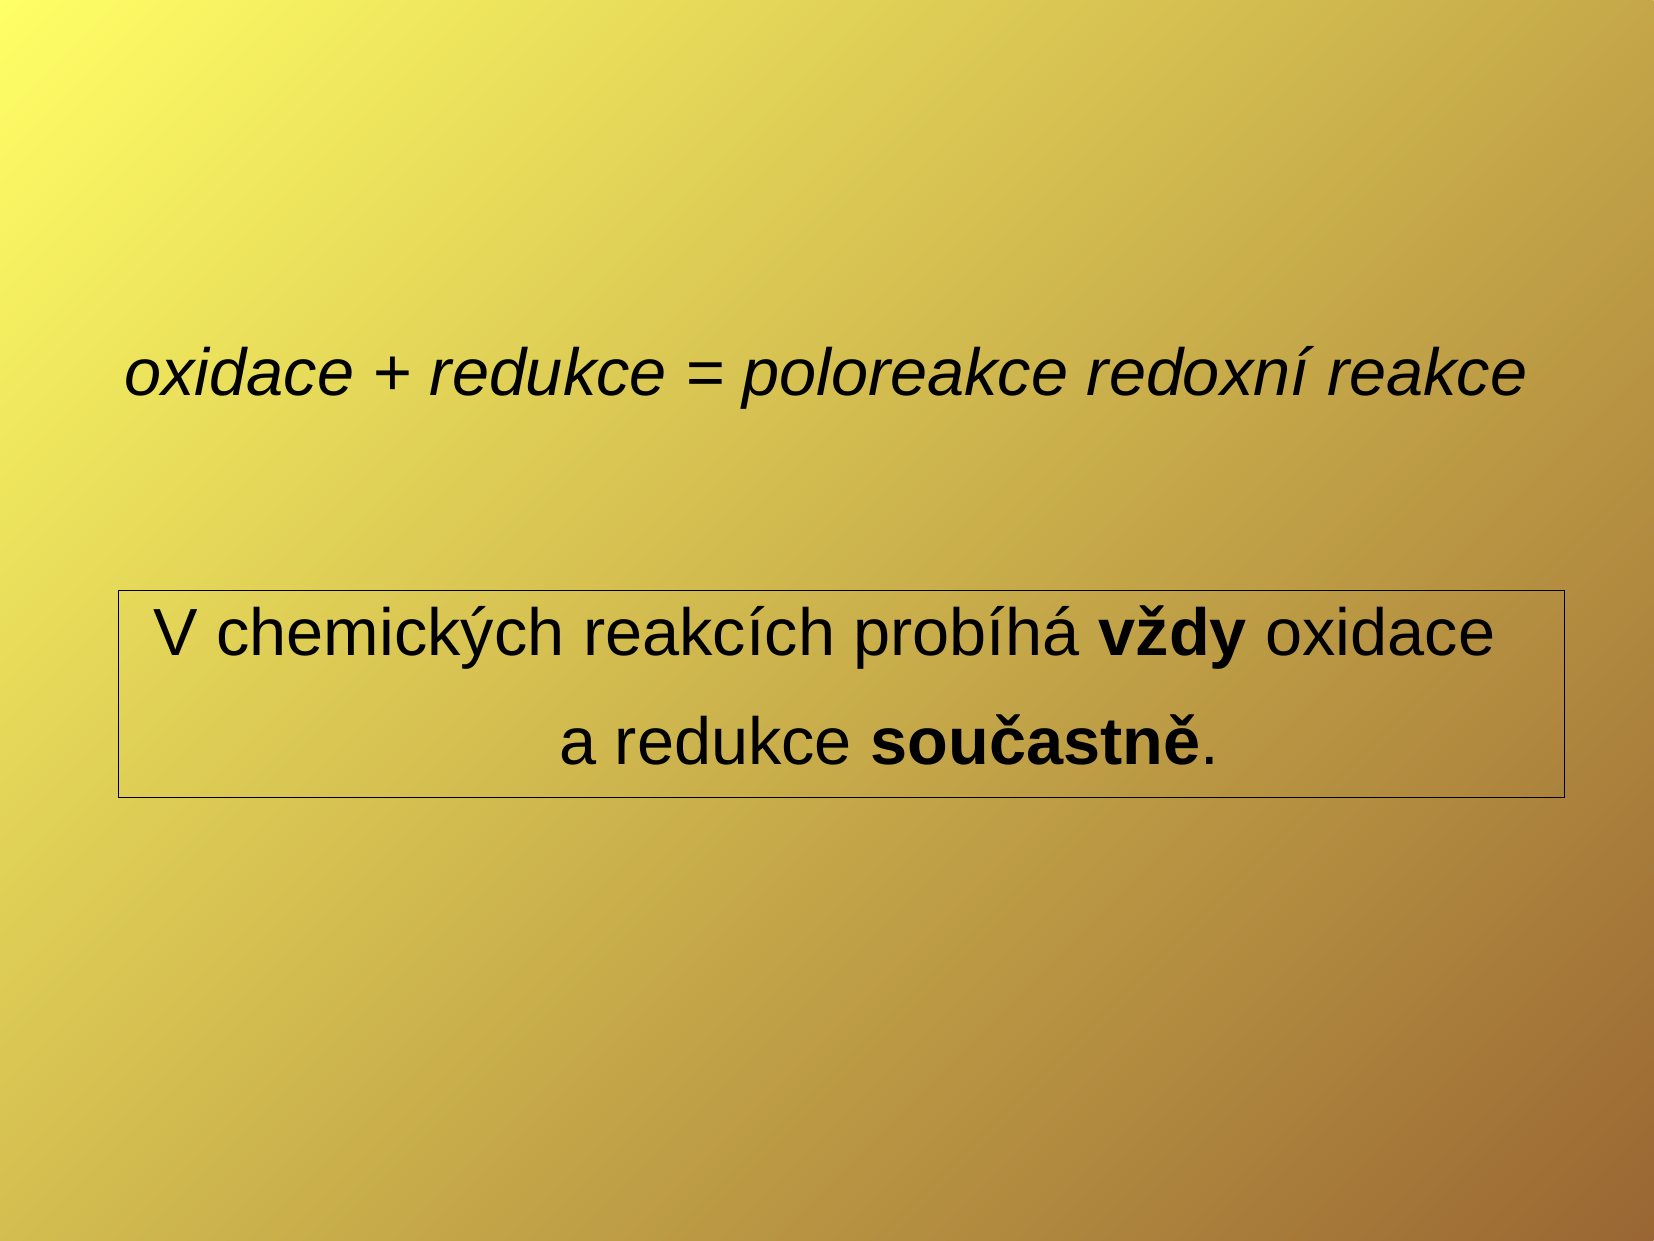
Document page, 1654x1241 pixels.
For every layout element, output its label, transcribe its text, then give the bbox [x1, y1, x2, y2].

subtitle V chemických reakcích probíhá vždy oxidace a redukce součastně. [135, 591, 1564, 797]
title oxidace + redukce = poloreakce redoxní reakce [82, 265, 1571, 473]
subtitle V chemických reakcích probíhá vždy oxidace a redukce součastně. [135, 274, 1625, 1093]
